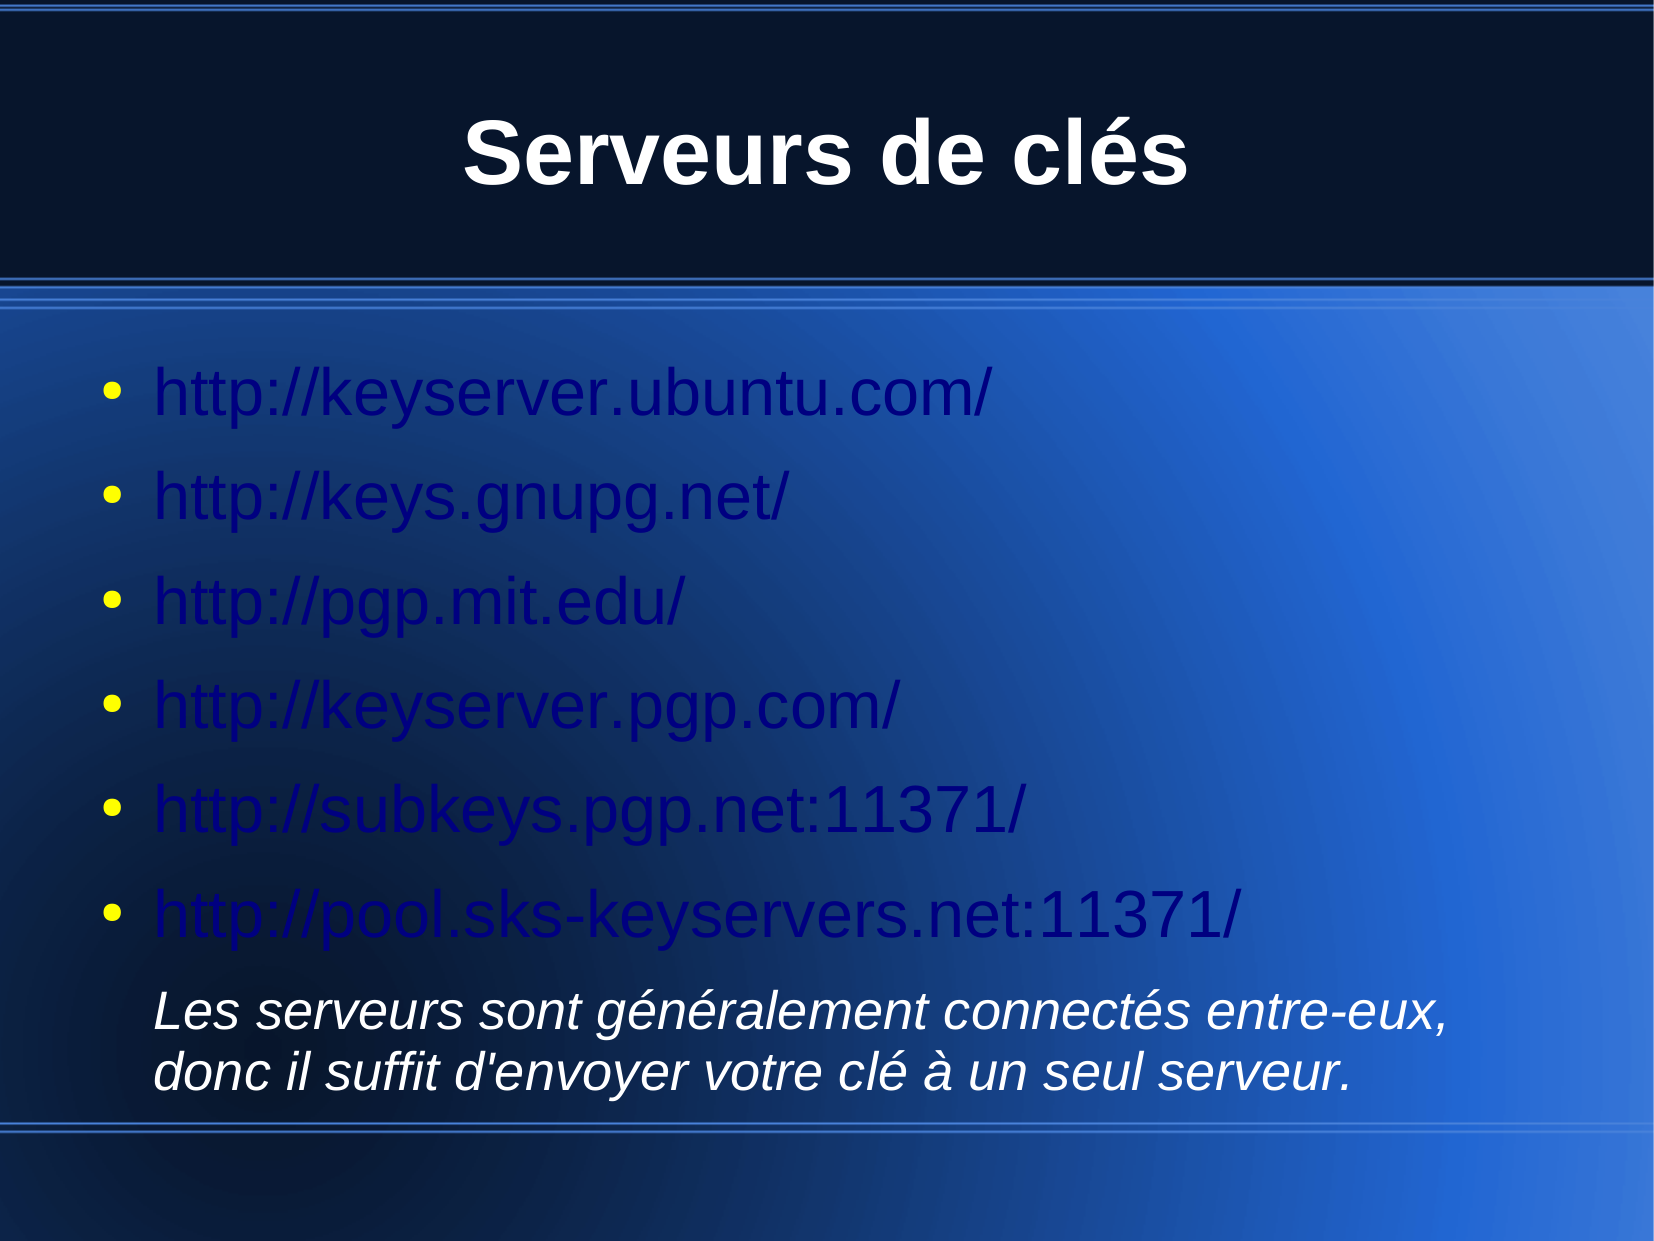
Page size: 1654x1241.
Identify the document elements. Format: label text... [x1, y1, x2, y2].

title Serveurs de clés [82, 49, 1571, 257]
picture [0, 0, 1654, 1241]
list http://keyserver.ubuntu.com/ http://keys.gnupg.net/ http://pgp.mit.edu/ http://keyserver.pgp.com/ http://subkeys.pgp.net:11371/ http://pool.sks-keyservers.net:11371/ Les serveurs sont généralement connectés entre-eux, donc il suffit d'envoyer votre clé à un seul serveur. [82, 355, 1571, 1207]
